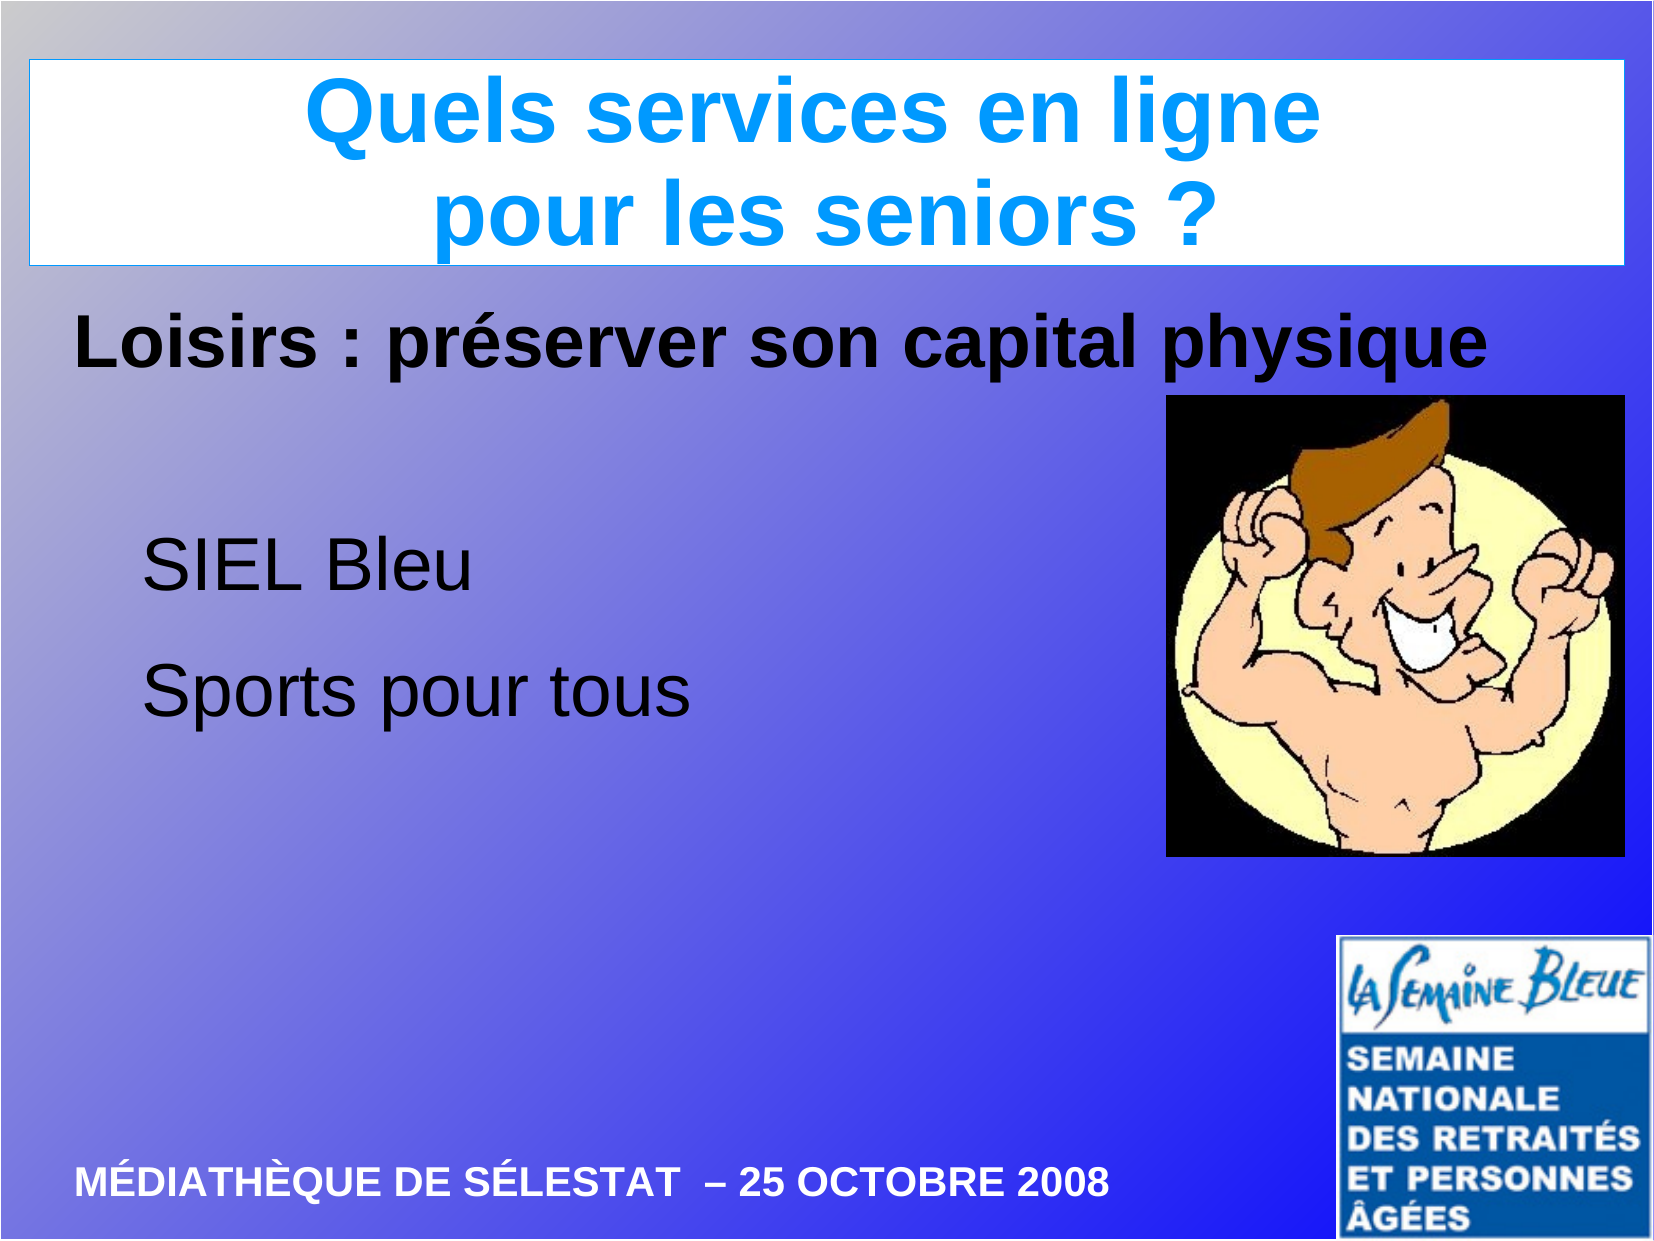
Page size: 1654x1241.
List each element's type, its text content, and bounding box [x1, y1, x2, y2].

text_box [0, 0, 1654, 1241]
subtitle SIEL Bleu Sports pour tous [118, 413, 1571, 927]
text_box MÉDIATHÈQUE DE SÉLESTAT – 25 OCTOBRE 2008 [59, 1151, 1329, 1214]
text_box Quels services en ligne pour les seniors ? [29, 59, 1625, 266]
picture [1166, 395, 1625, 857]
picture [1336, 935, 1654, 1241]
text_box Loisirs : préserver son capital physique [59, 292, 1625, 392]
